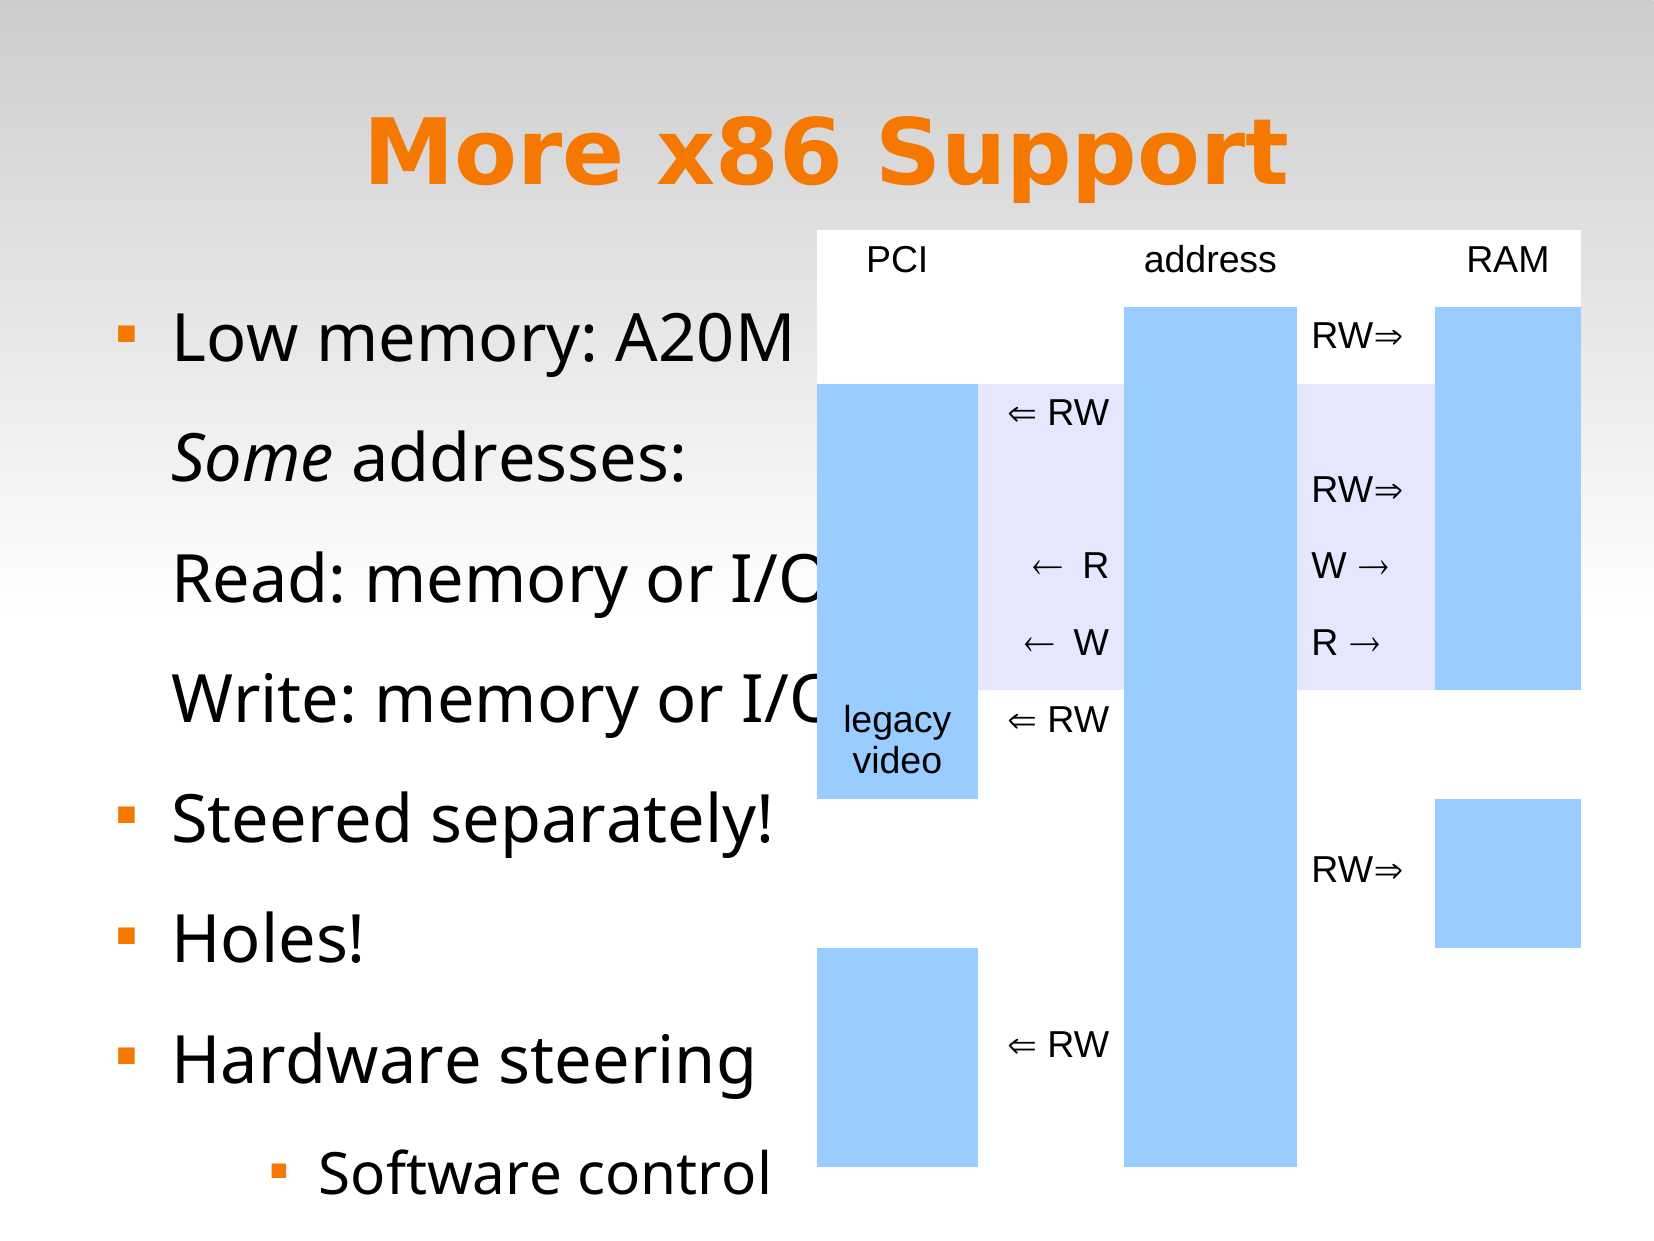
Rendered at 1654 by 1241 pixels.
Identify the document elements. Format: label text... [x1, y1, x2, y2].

table_cell [817, 307, 978, 384]
table_cell [817, 384, 978, 460]
table_header address [1124, 230, 1297, 307]
table_header RAM [1435, 230, 1581, 307]
table_cell [978, 307, 1124, 384]
table_cell [1435, 537, 1581, 614]
table_header [1297, 230, 1435, 307]
table_cell [1124, 537, 1297, 614]
table_cell [1435, 948, 1581, 1167]
table_cell [817, 799, 978, 948]
table_cell [817, 537, 978, 614]
table_cell  W [978, 614, 1124, 690]
table_cell [1124, 948, 1297, 1167]
table_cell [1435, 384, 1581, 460]
table_cell [817, 460, 978, 537]
table_cell [1297, 690, 1435, 799]
table_cell RW [1297, 460, 1435, 537]
table_cell legacy video [817, 690, 978, 799]
table_header [978, 230, 1124, 307]
table_cell [1124, 307, 1297, 384]
table_cell [1124, 690, 1297, 799]
table_cell  RW [978, 690, 1124, 799]
table_cell [817, 614, 978, 690]
table_cell [817, 948, 978, 1167]
table_cell [1297, 948, 1435, 1167]
title More x86 Support [82, 56, 1571, 250]
list Low memory: A20M Some addresses: Read: memory or I/O Write: memory or I/O Steered separately! Holes! Hardware steering Software control [82, 290, 817, 1128]
table_cell [1435, 799, 1581, 948]
table_cell RW [1297, 307, 1435, 384]
table_cell [1297, 384, 1435, 460]
table_cell R  [1297, 614, 1435, 690]
table_cell [1124, 384, 1297, 460]
table_cell [978, 799, 1124, 948]
table_cell  RW [978, 384, 1124, 460]
table_cell [1435, 307, 1581, 384]
table_cell [978, 460, 1124, 537]
table_header PCI [817, 230, 978, 307]
table_cell [1435, 690, 1581, 799]
table_cell W  [1297, 537, 1435, 614]
table_cell [1124, 460, 1297, 537]
table_cell  R [978, 537, 1124, 614]
table_cell [1124, 799, 1297, 948]
table_cell [1435, 460, 1581, 537]
table_cell RW [1297, 799, 1435, 948]
table_cell  RW [978, 948, 1124, 1167]
table_cell [1435, 614, 1581, 690]
table_cell [1124, 614, 1297, 690]
